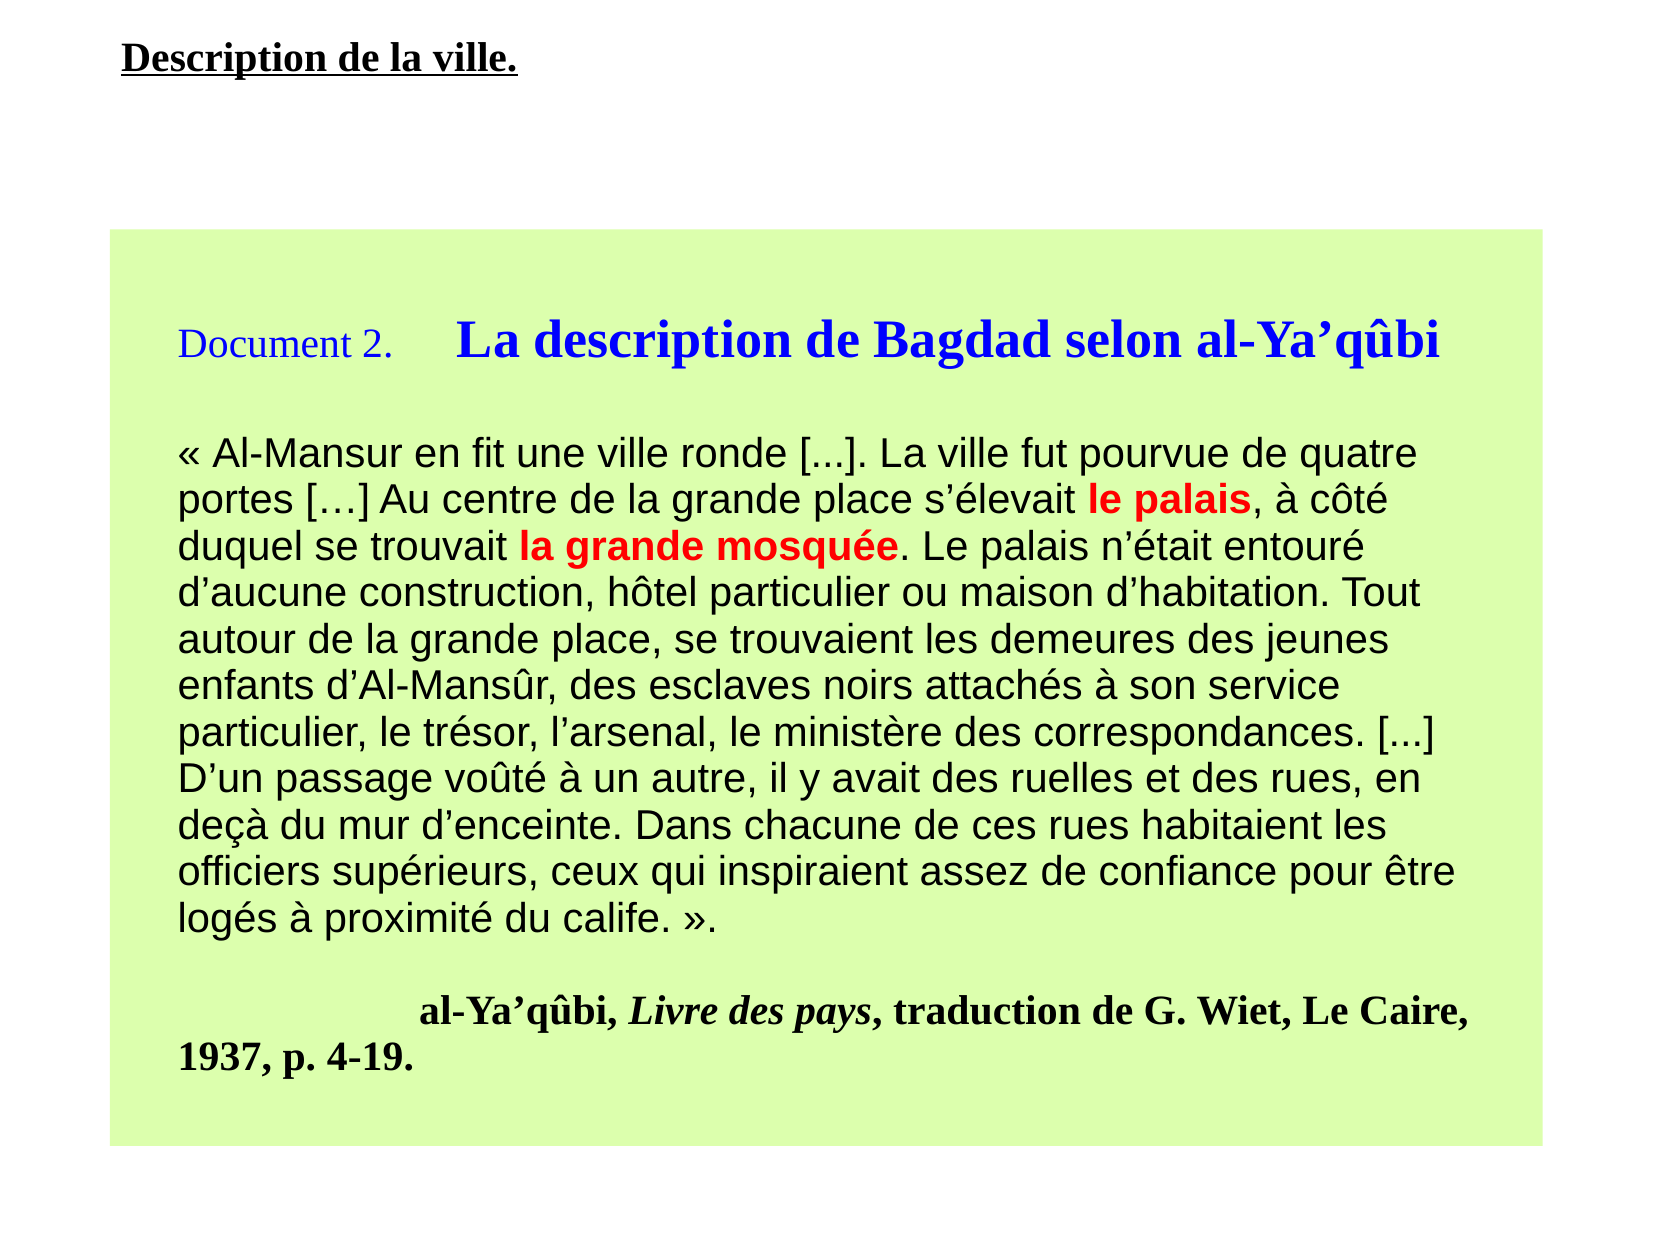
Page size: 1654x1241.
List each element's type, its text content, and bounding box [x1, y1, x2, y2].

text_box Description de la ville. [106, 26, 552, 89]
text_box Document 2. La description de Bagdad selon al-Ya’qûbi « Al-Mansur en fit une ville ronde [...]. La ville fut pourvue de quatre portes […] Au centre de la grande place s’élevait le palais, à côté duquel se trouvait la grande mosquée. Le palais n’était entouré d’aucune construction, hôtel particulier ou maison d’habitation. Tout autour de la grande place, se trouvaient les demeures des jeunes enfants d’Al-Mansûr, des esclaves noirs attachés à son service particulier, le trésor, l’arsenal, le ministère des correspondances. [...] D’un passage voûté à un autre, il y avait des ruelles et des rues, en deçà du mur d’enceinte. Dans chacune de ces rues habitaient les officiers supérieurs, ceux qui inspiraient assez de confiance pour être logés à proximité du calife. ». al-Ya’qûbi, Livre des pays, traduction de G. Wiet, Le Caire, 1937, p. 4-19. [162, 256, 1500, 1141]
text_box [109, 229, 1543, 1146]
